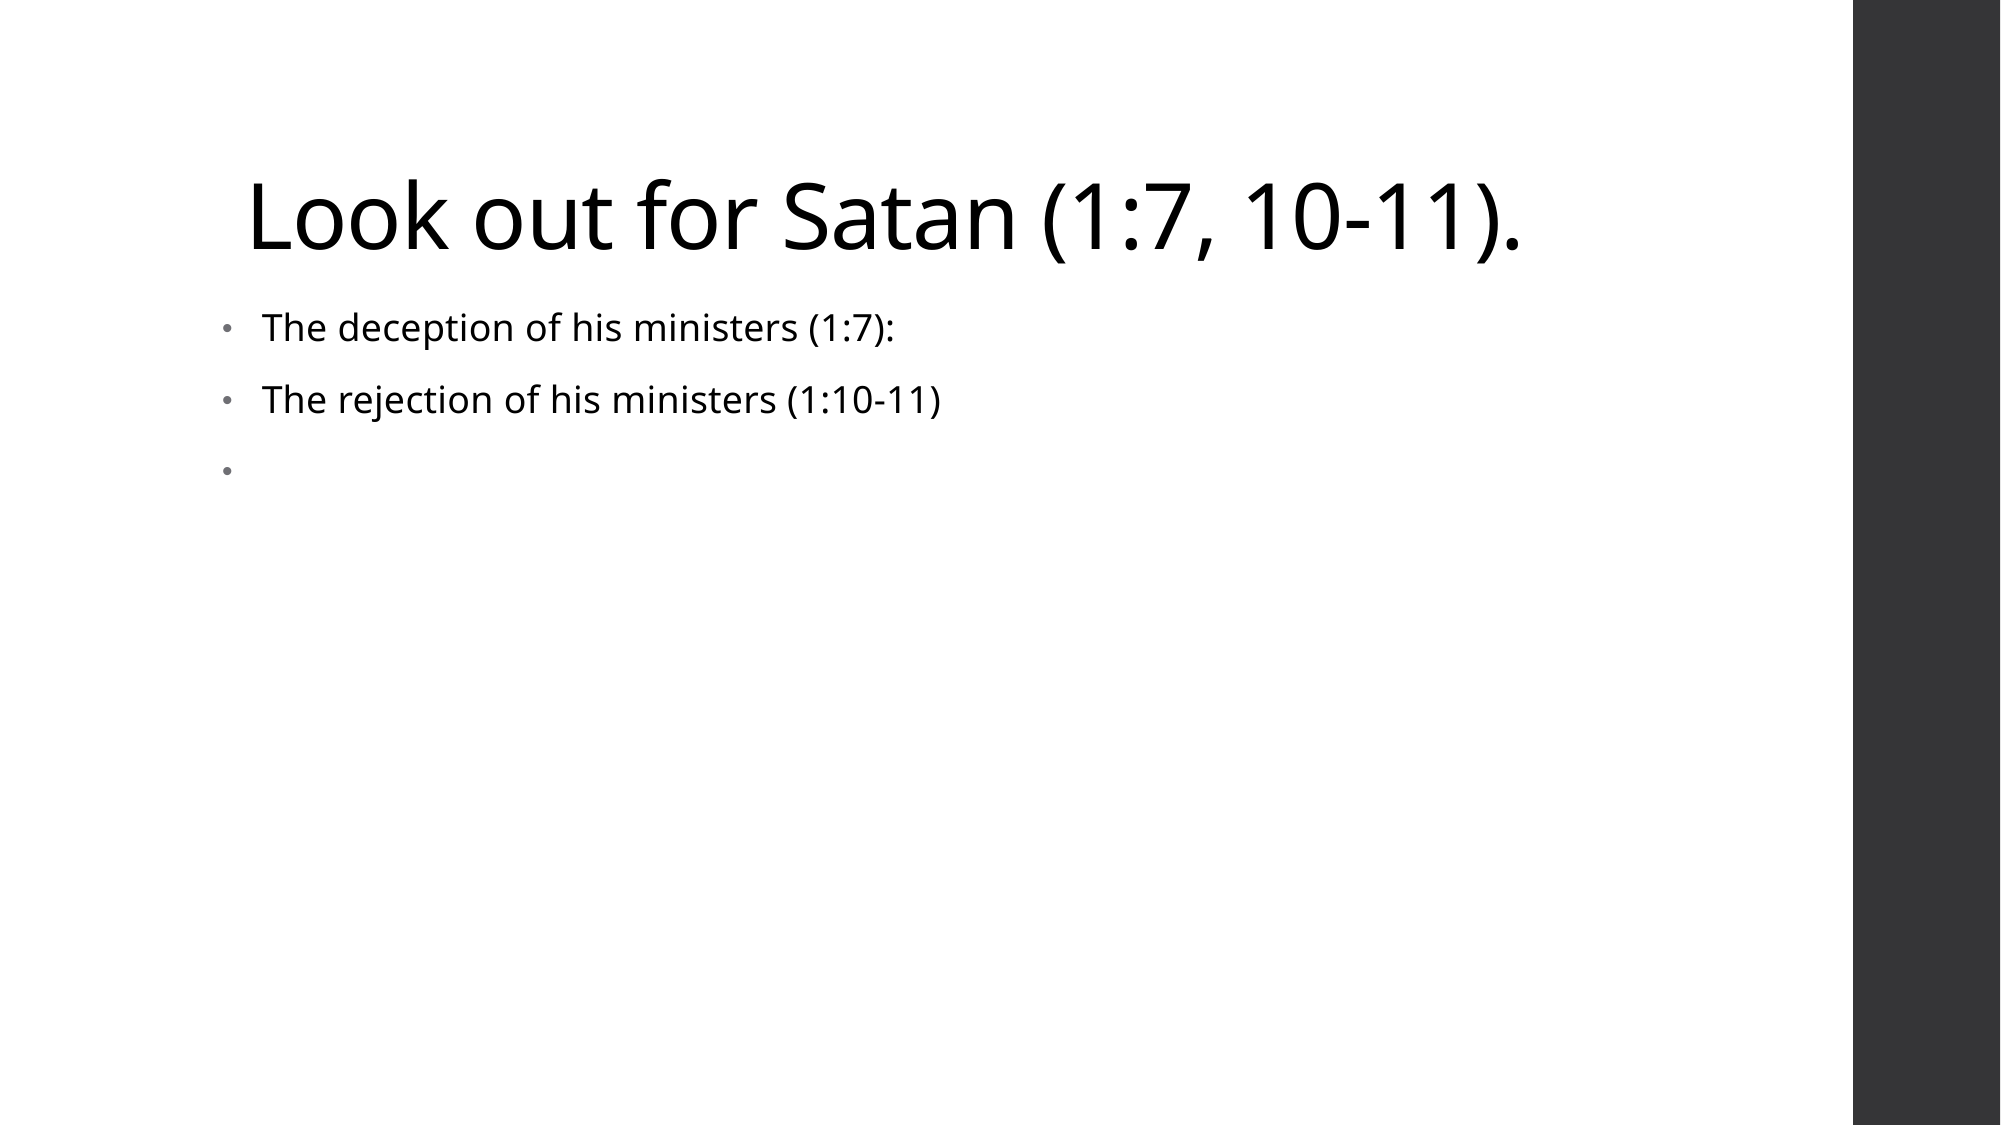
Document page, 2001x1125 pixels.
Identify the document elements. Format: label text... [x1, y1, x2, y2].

title Look out for Satan (1:7, 10-11). [206, 60, 1797, 278]
list The deception of his ministers (1:7): The rejection of his ministers (1:10-11) [206, 299, 1617, 1014]
